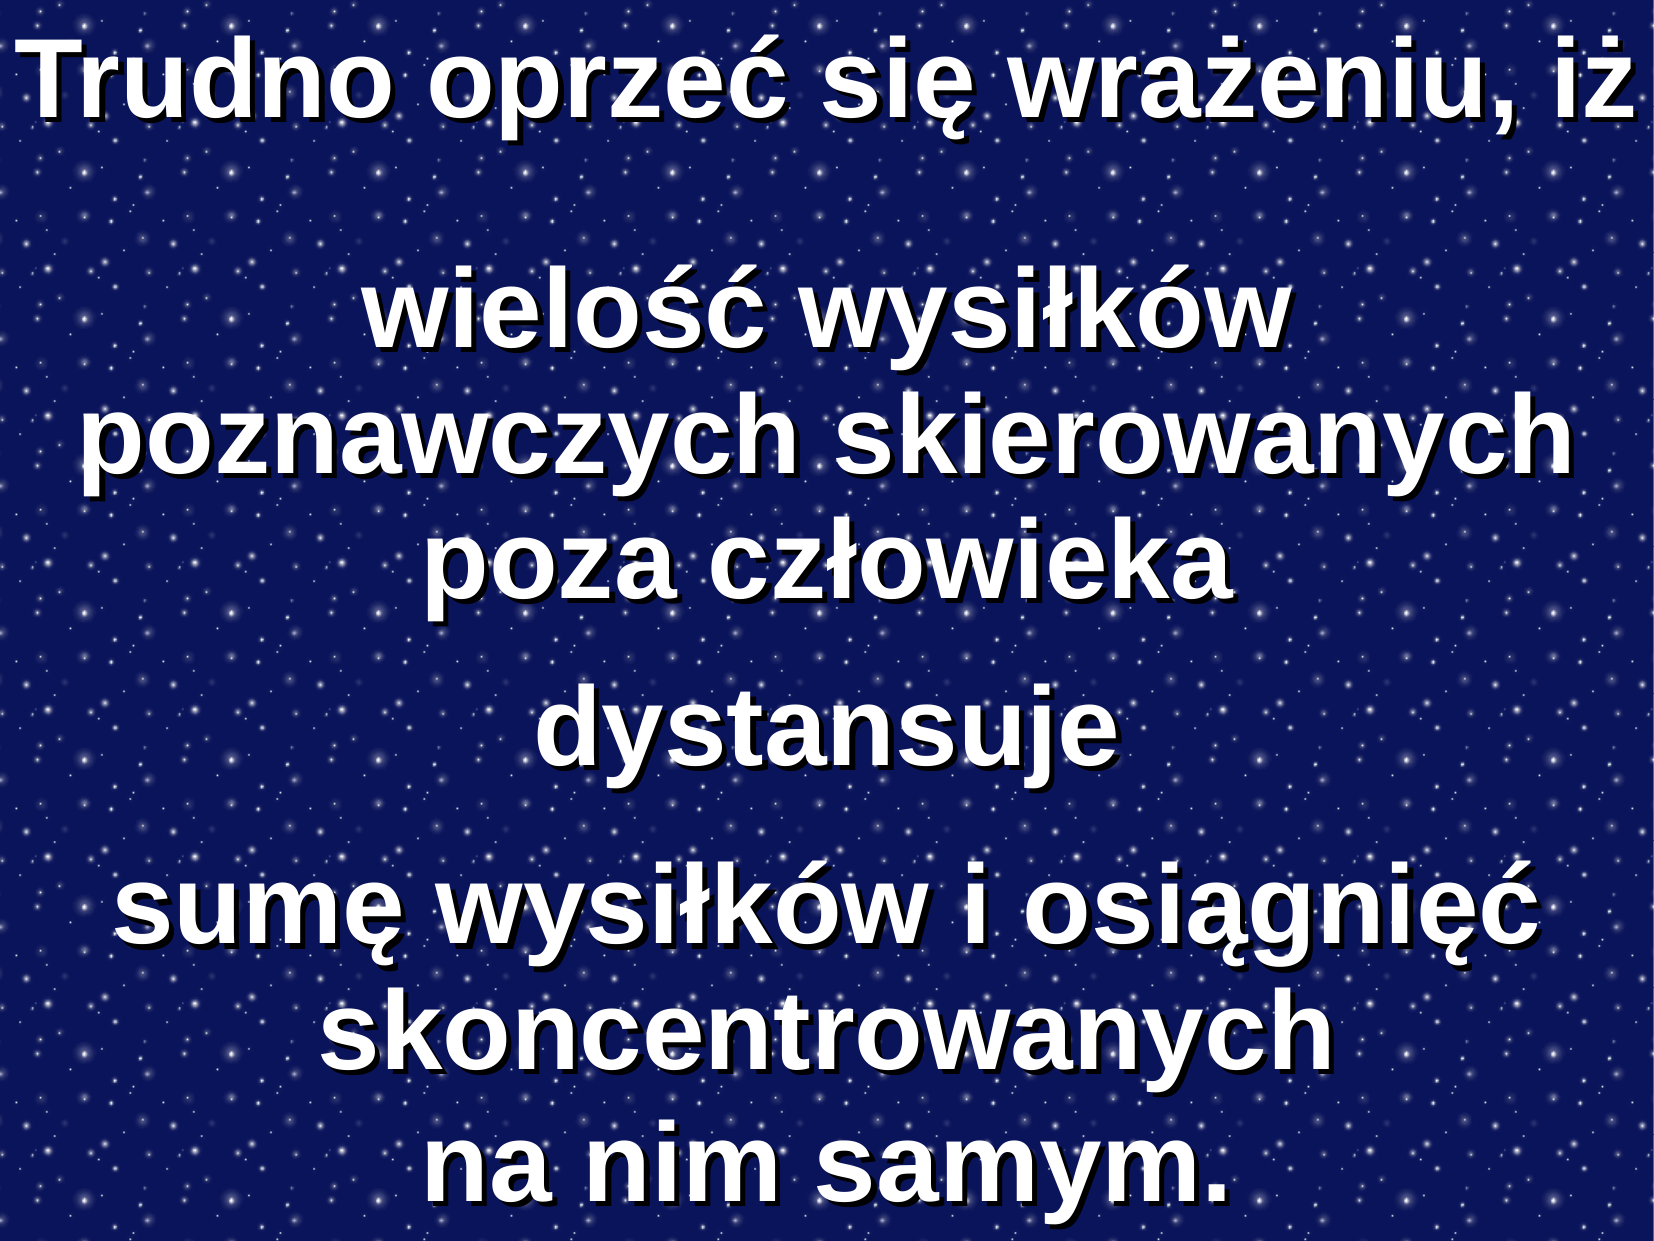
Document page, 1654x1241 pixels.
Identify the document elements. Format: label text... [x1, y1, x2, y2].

subtitle Trudno oprzeć się wrażeniu, iż wielość wysiłków poznawczych skierowanych poza człowieka dystansuje sumę wysiłków i osiągnięć skoncentrowanych na nim samym. [0, 0, 1654, 1241]
